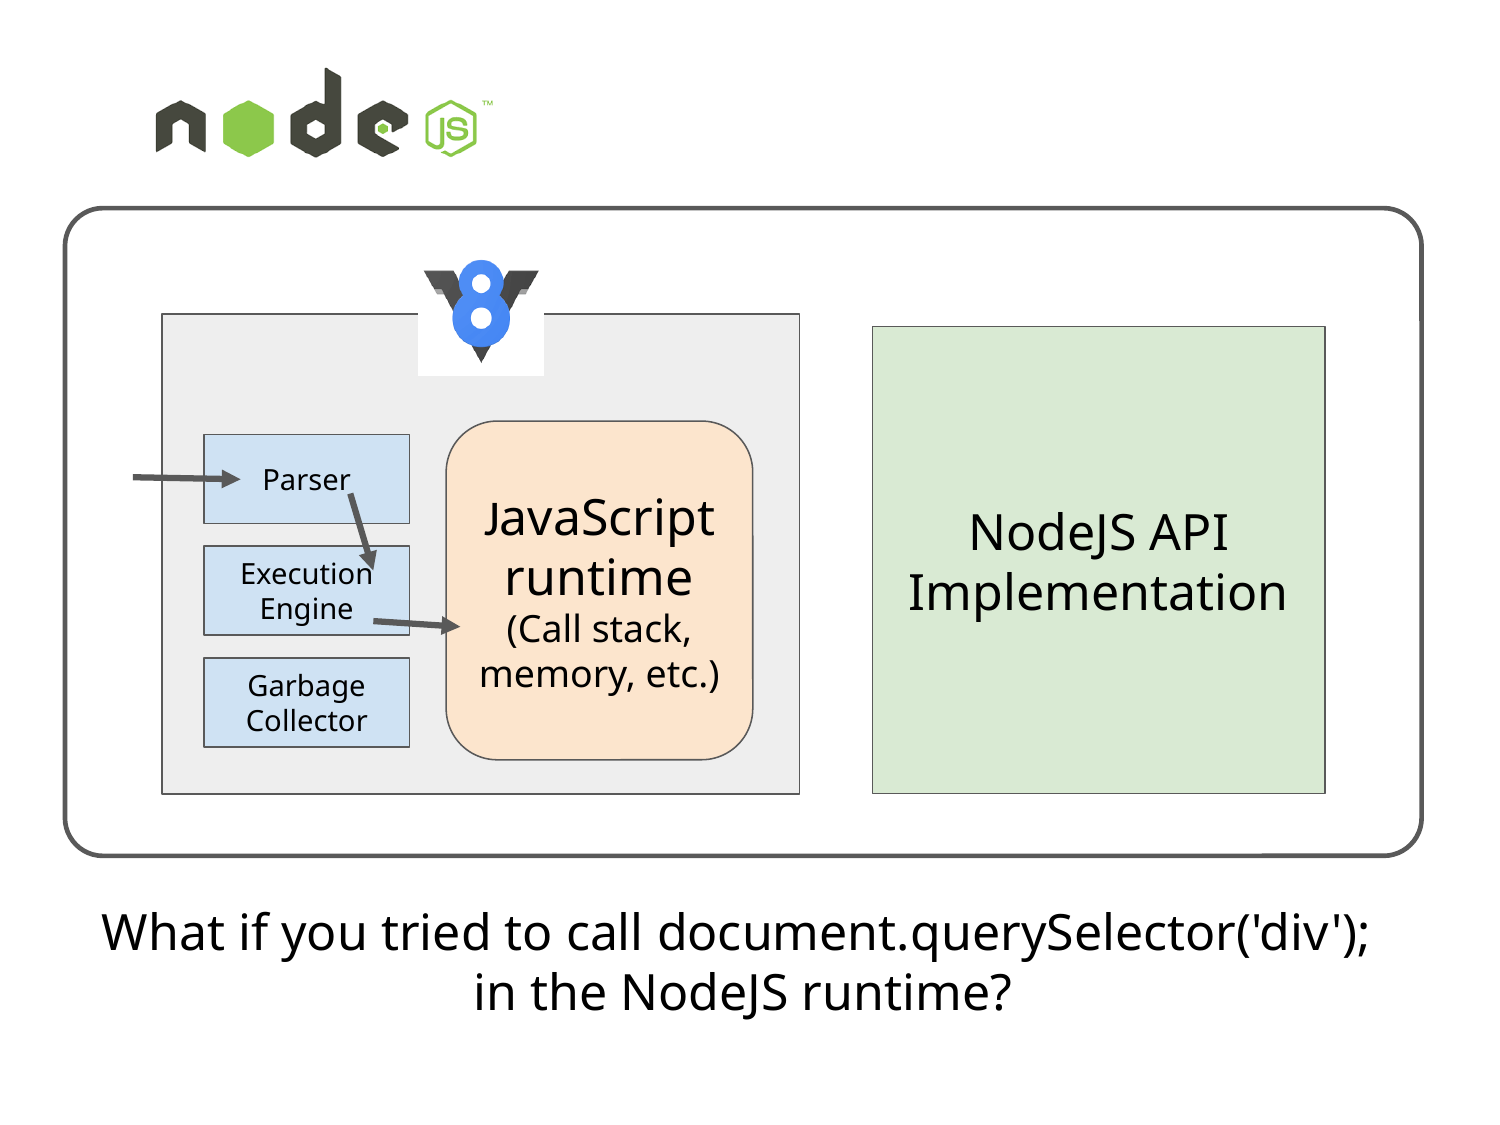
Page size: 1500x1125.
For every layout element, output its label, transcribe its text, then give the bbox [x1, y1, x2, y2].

picture [132, 53, 501, 179]
text_box Garbage Collector [204, 658, 410, 748]
text_box JavaScript runtime (Call stack, memory, etc.) [446, 421, 753, 760]
text_box Execution Engine [204, 545, 410, 635]
picture [418, 249, 544, 376]
text_box What if you tried to call document.querySelector('div'); in the NodeJS runtime? [86, 885, 1400, 1086]
text_box [161, 314, 800, 794]
text_box NodeJS API Implementation [872, 326, 1326, 794]
text_box Parser [204, 434, 410, 524]
